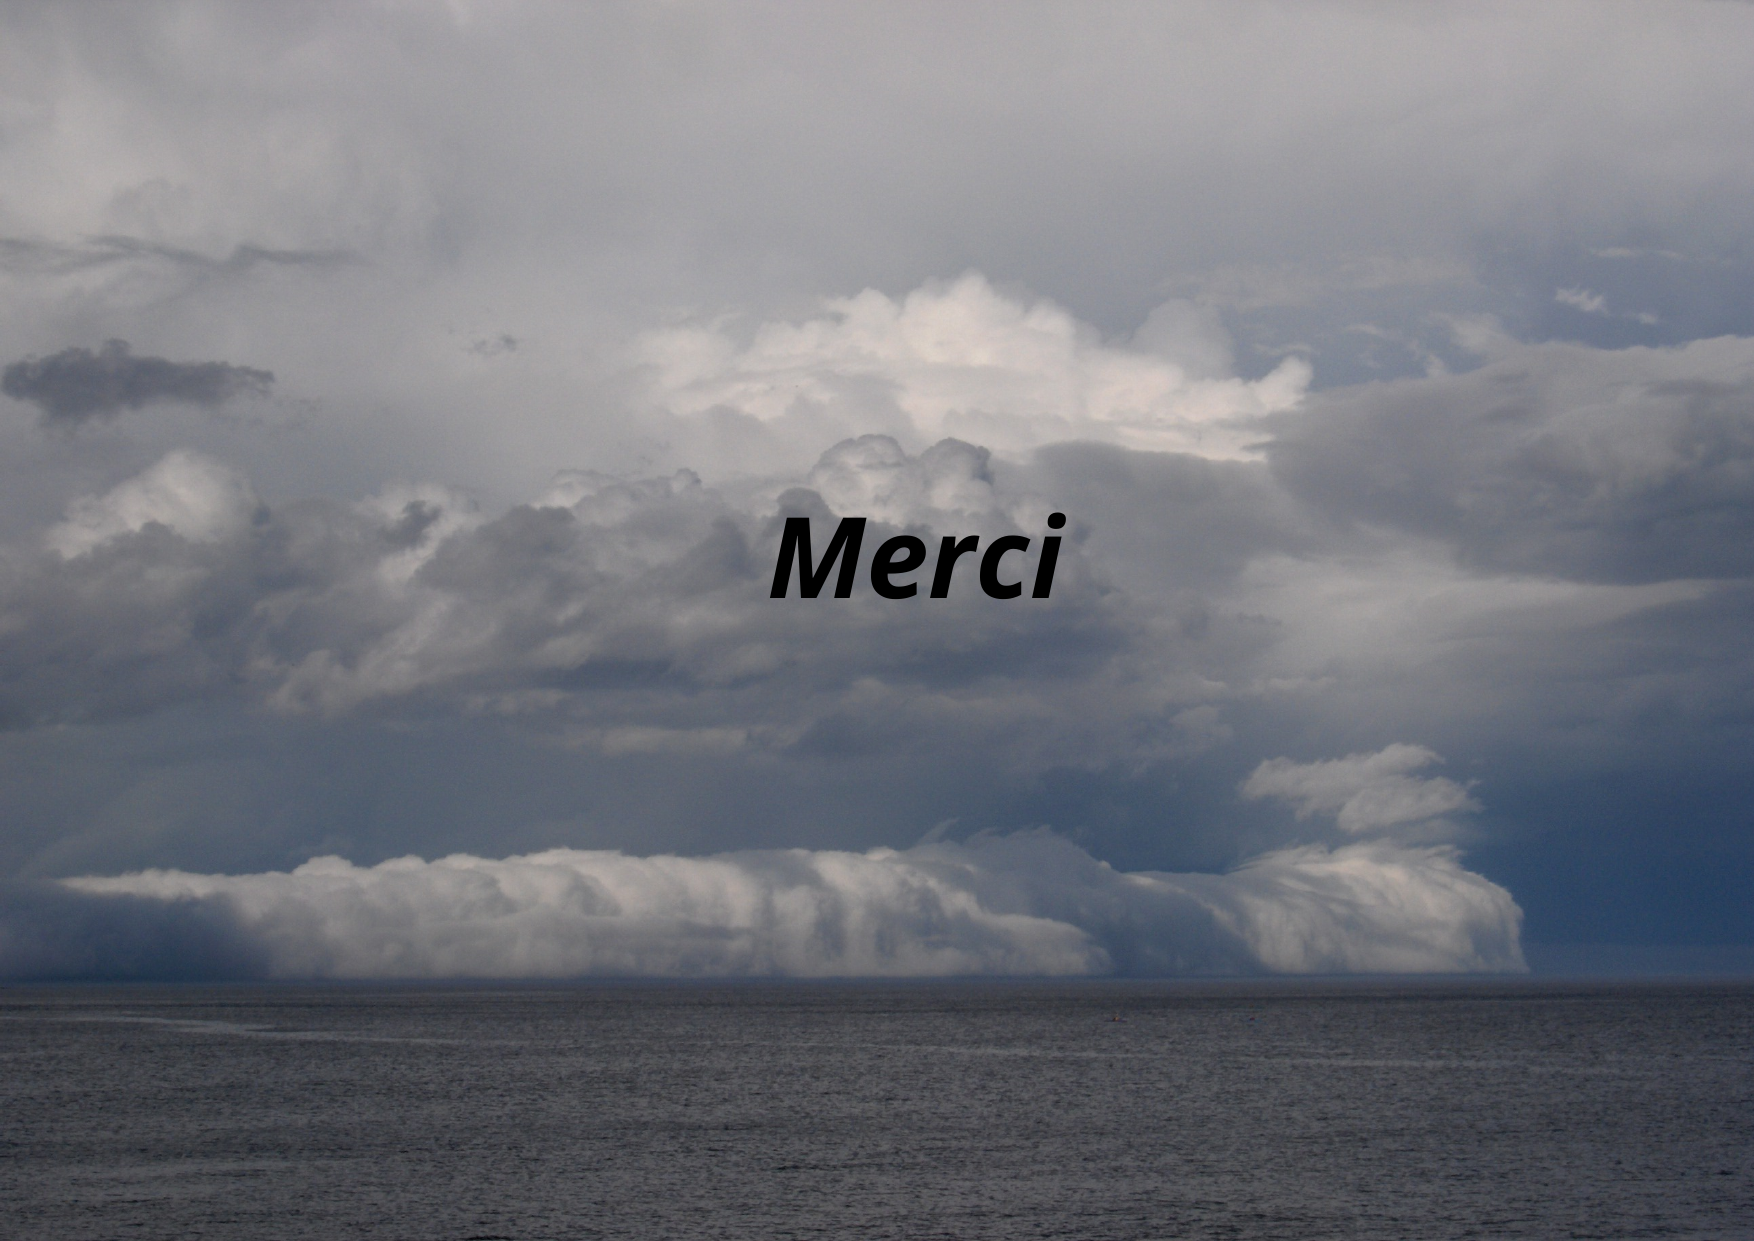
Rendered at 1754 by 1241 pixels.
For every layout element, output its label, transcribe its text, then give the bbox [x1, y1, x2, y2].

picture [0, 0, 1754, 1241]
text_box Merci [482, 275, 1349, 834]
